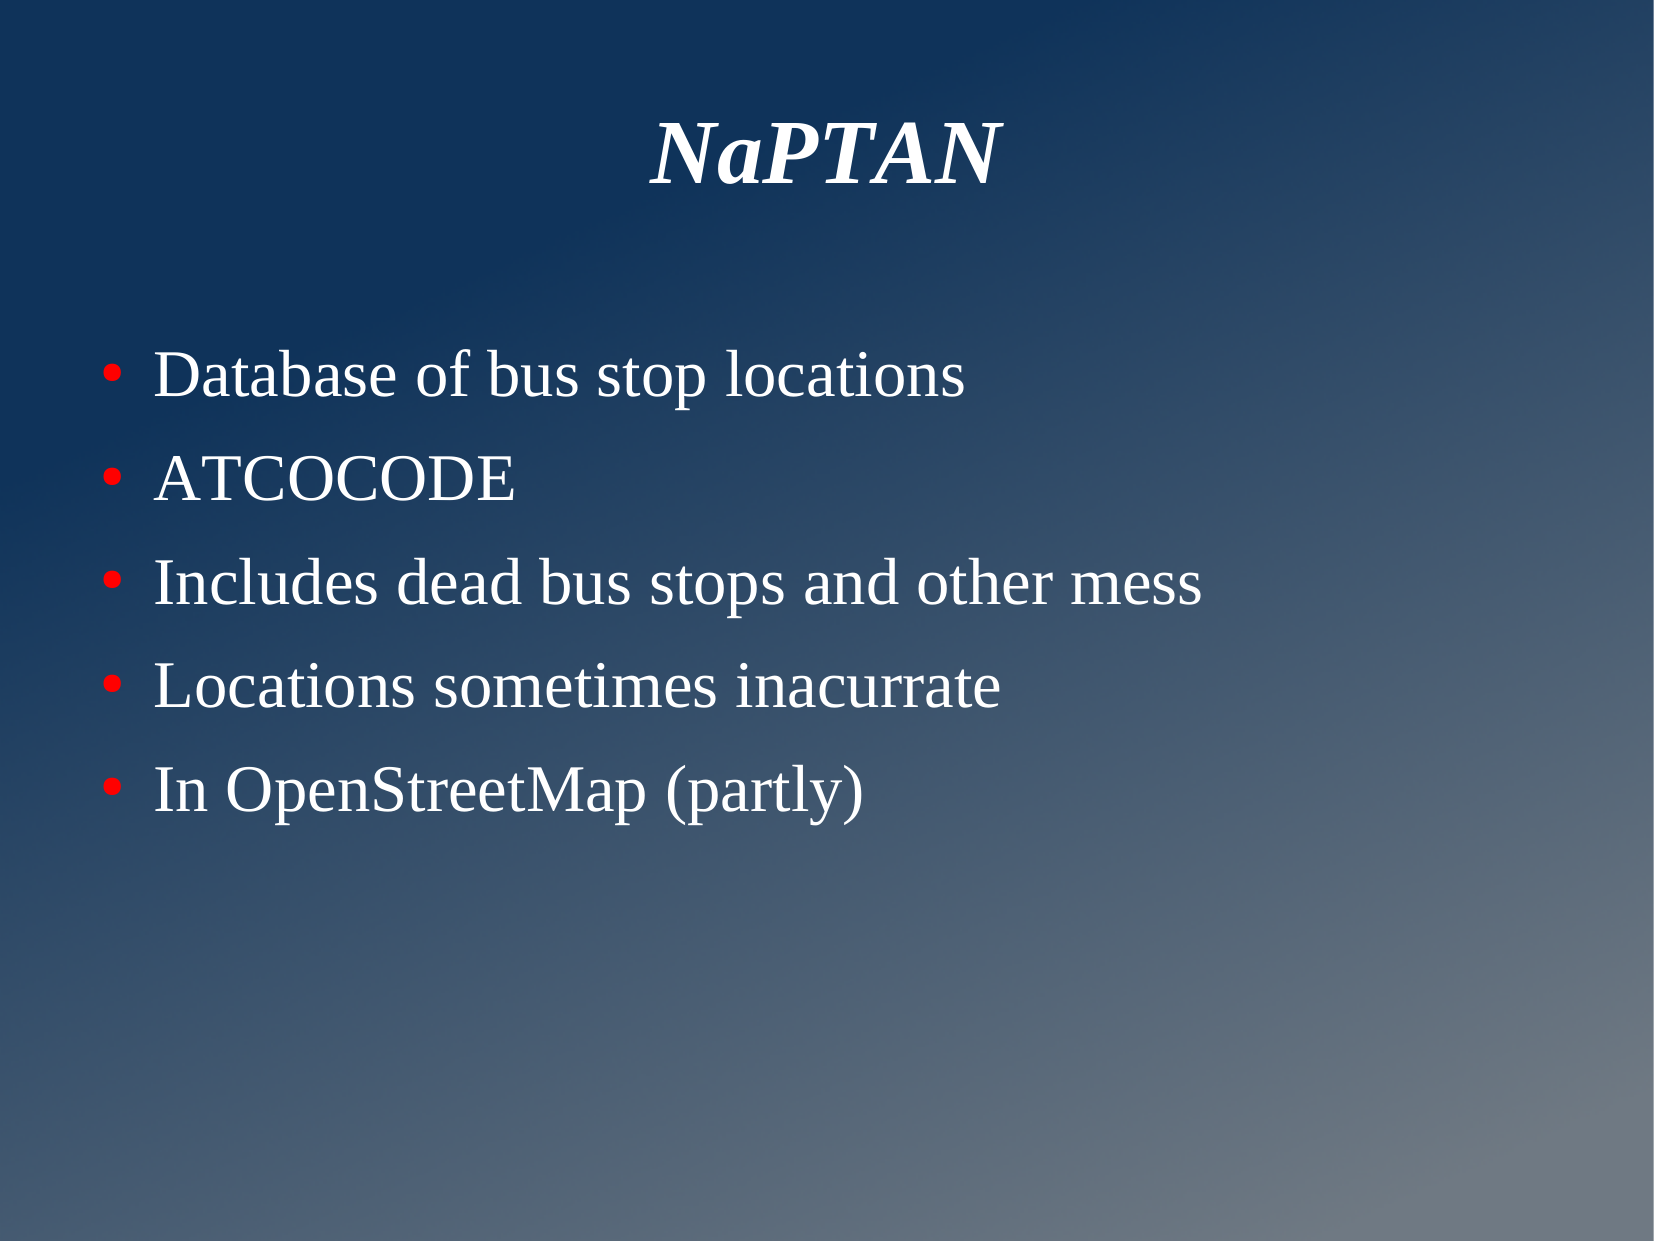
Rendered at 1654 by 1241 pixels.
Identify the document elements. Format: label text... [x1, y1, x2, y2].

title NaPTAN [82, 56, 1571, 250]
picture [0, 0, 1654, 1241]
list Database of bus stop locations ATCOCODE Includes dead bus stops and other mess Locations sometimes inacurrate In OpenStreetMap (partly) [82, 337, 1571, 1142]
